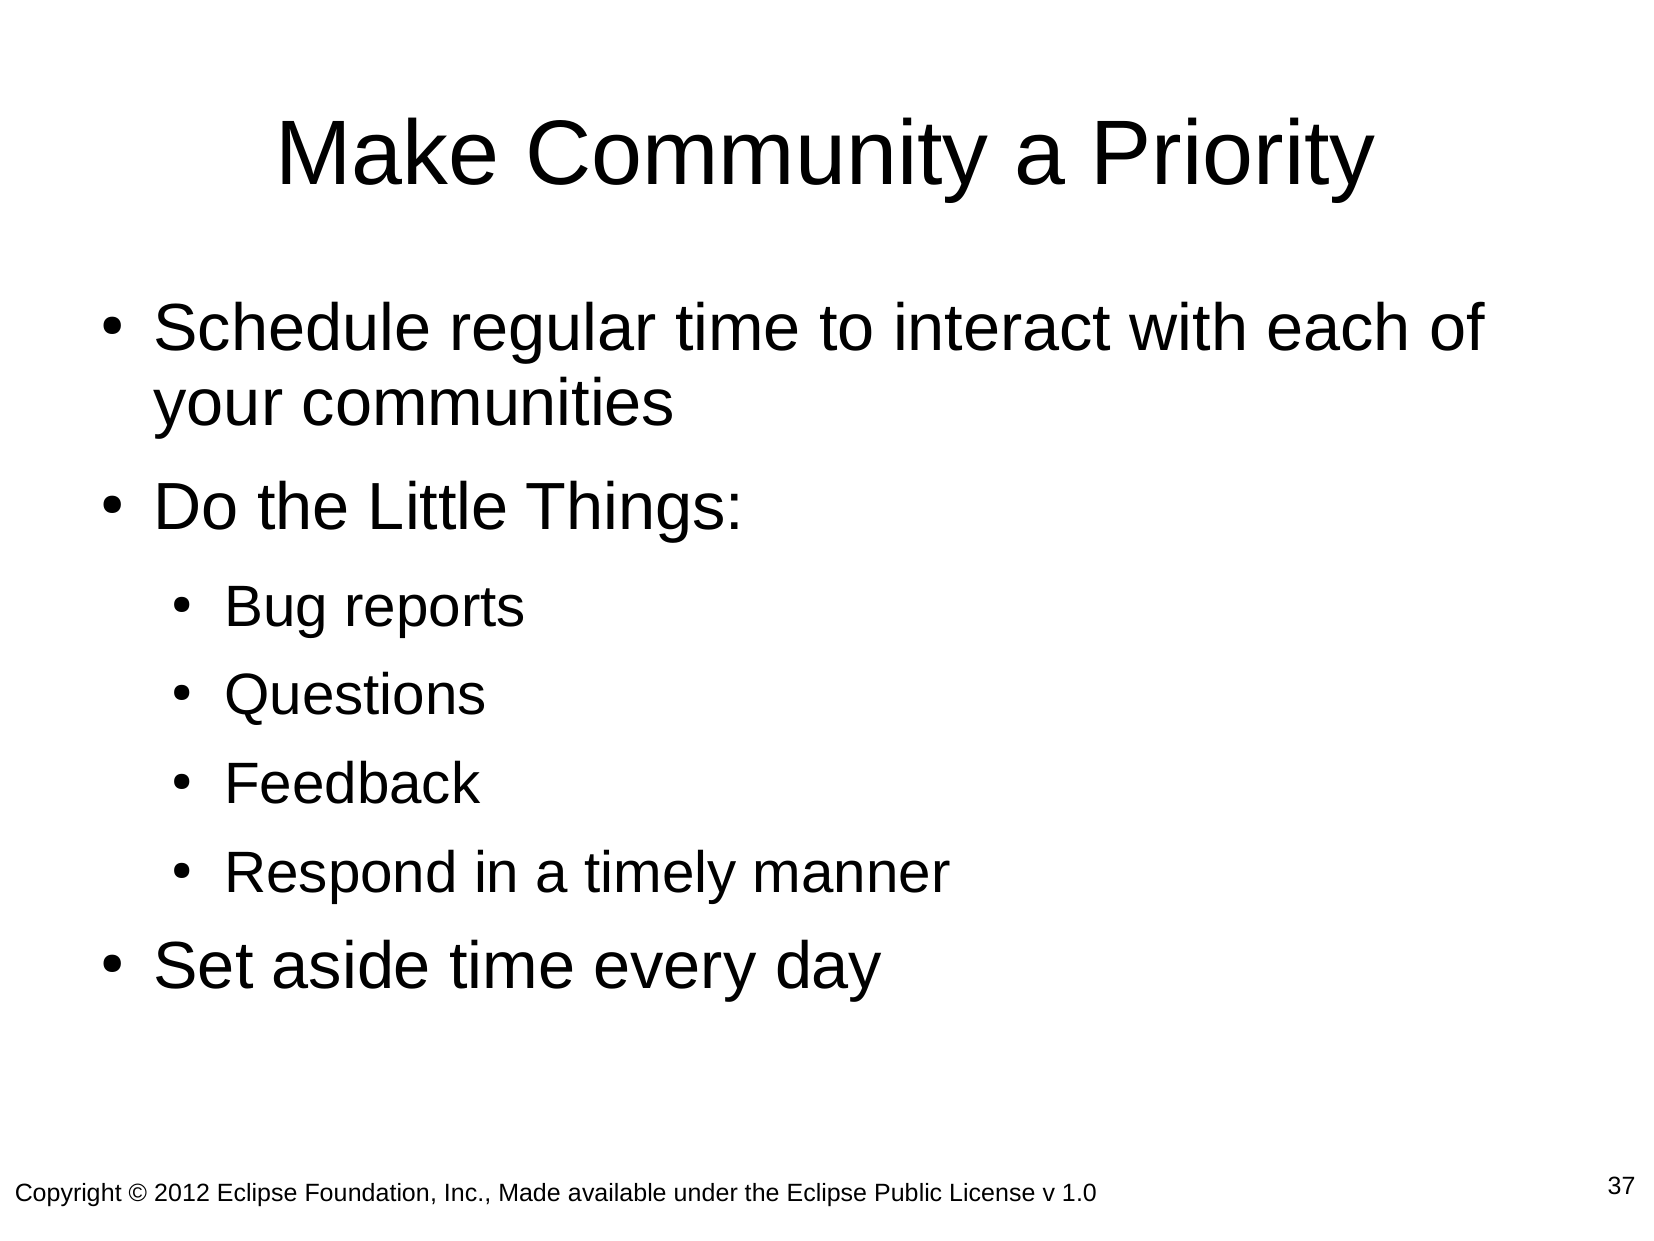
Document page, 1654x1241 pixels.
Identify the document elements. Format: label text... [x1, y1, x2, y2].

title Make Community a Priority [82, 49, 1571, 257]
list Schedule regular time to interact with each of your communities Do the Little Things: Bug reports Questions Feedback Respond in a timely manner Set aside time every day [82, 290, 1571, 1109]
